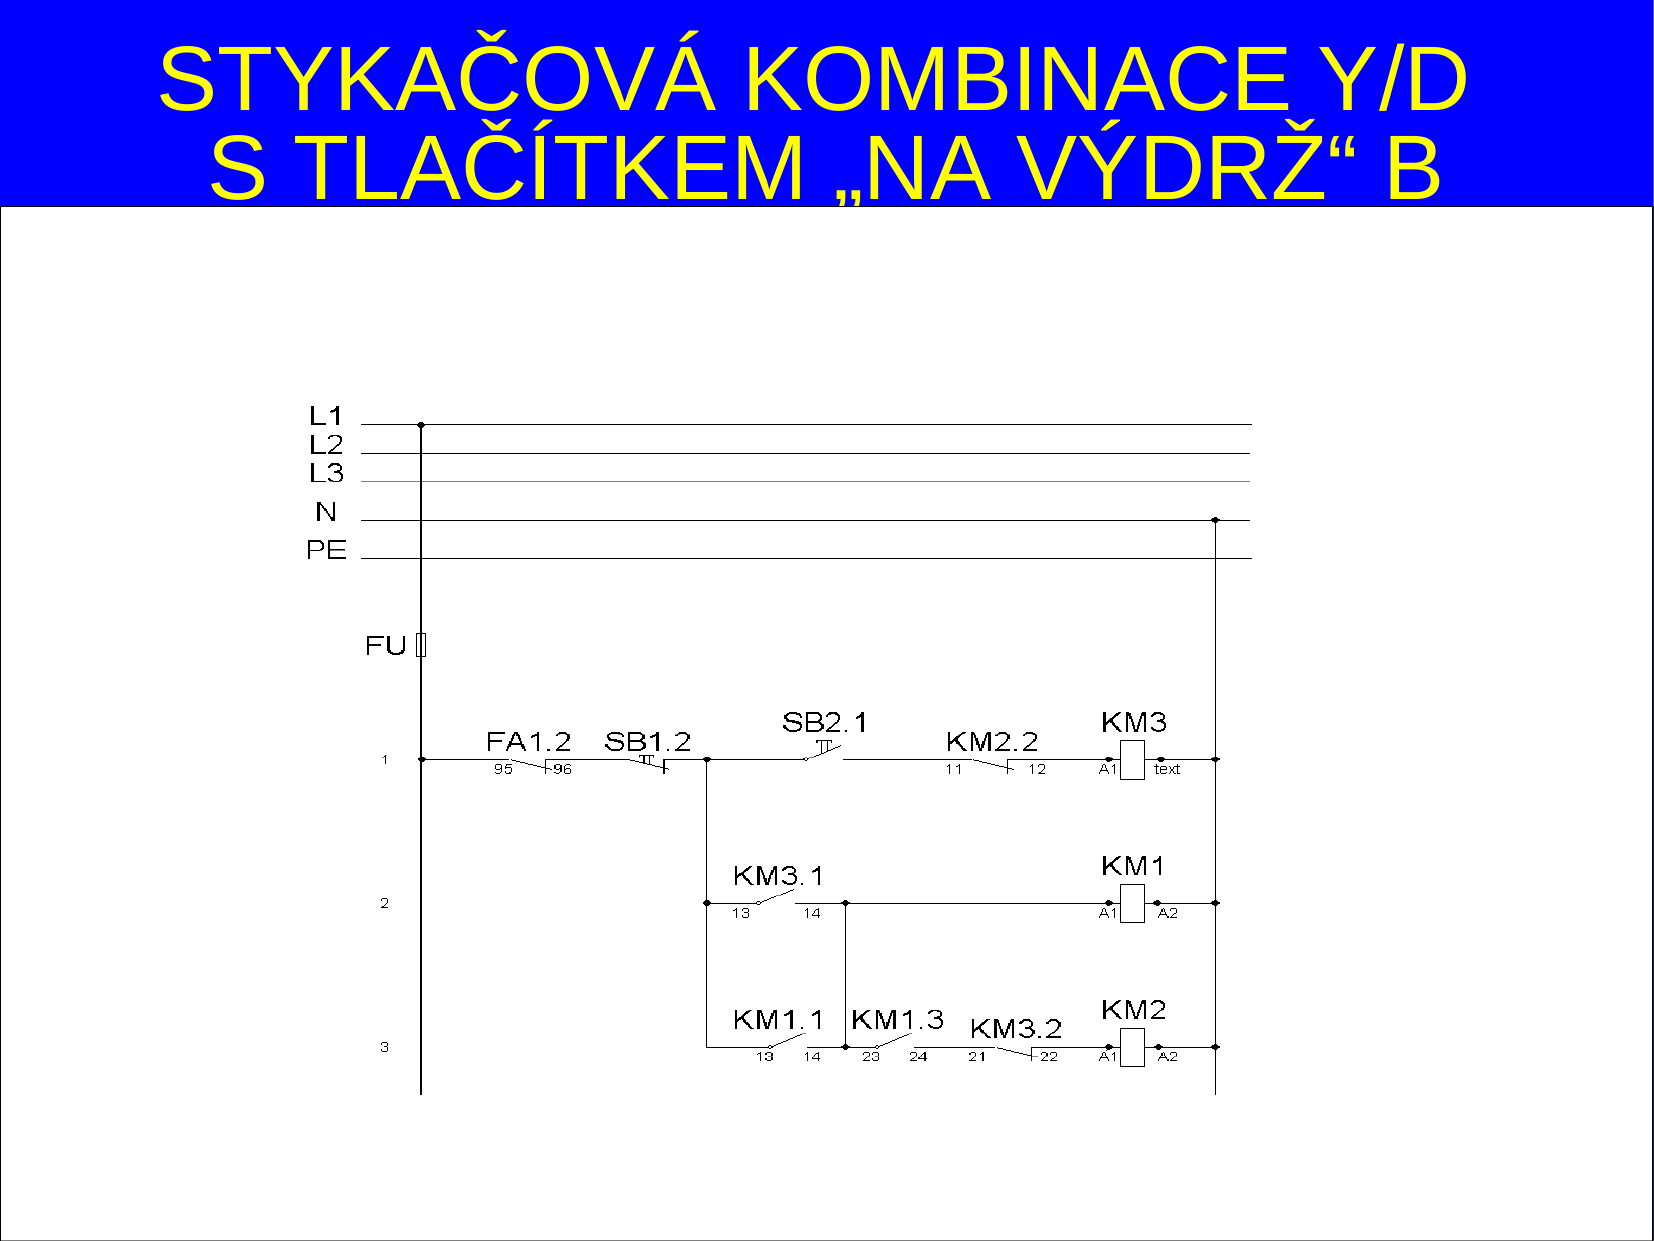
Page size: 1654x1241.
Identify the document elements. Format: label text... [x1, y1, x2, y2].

title STYKAČOVÁ KOMBINACE Y/D S TLAČÍTKEM „NA VÝDRŽ“ B [0, 0, 1654, 206]
picture [0, 206, 1654, 1241]
